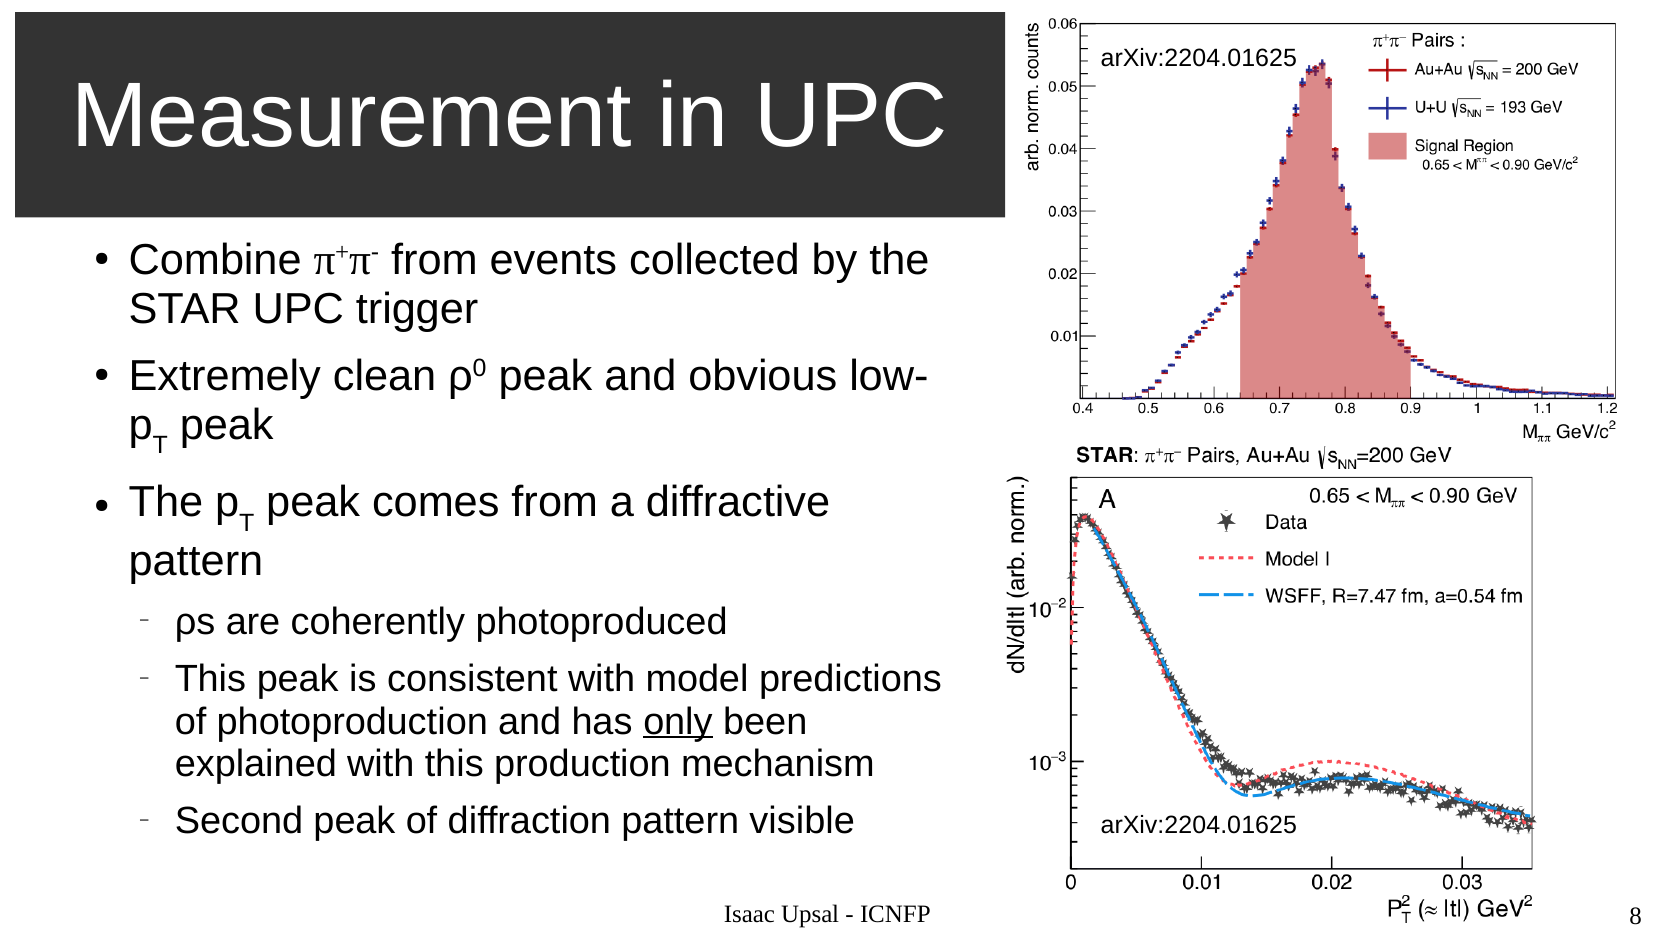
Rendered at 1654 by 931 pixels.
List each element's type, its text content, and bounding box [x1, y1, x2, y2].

text_box arXiv:2204.01625 [1085, 35, 1469, 84]
text_box arXiv:2204.01625 [1085, 803, 1469, 852]
picture [1001, 14, 1621, 927]
title Measurement in UPC [15, 12, 1006, 218]
list Combine π+π- from events collected by the STAR UPC trigger Extremely clean ρ0 peak and obvious low-pT peak The pT peak comes from a diffractive pattern ρs are coherently photoproduced This peak is consistent with model predictions of photoproduction and has only been explained with this production mechanism Second peak of diffraction pattern visible [82, 235, 946, 858]
